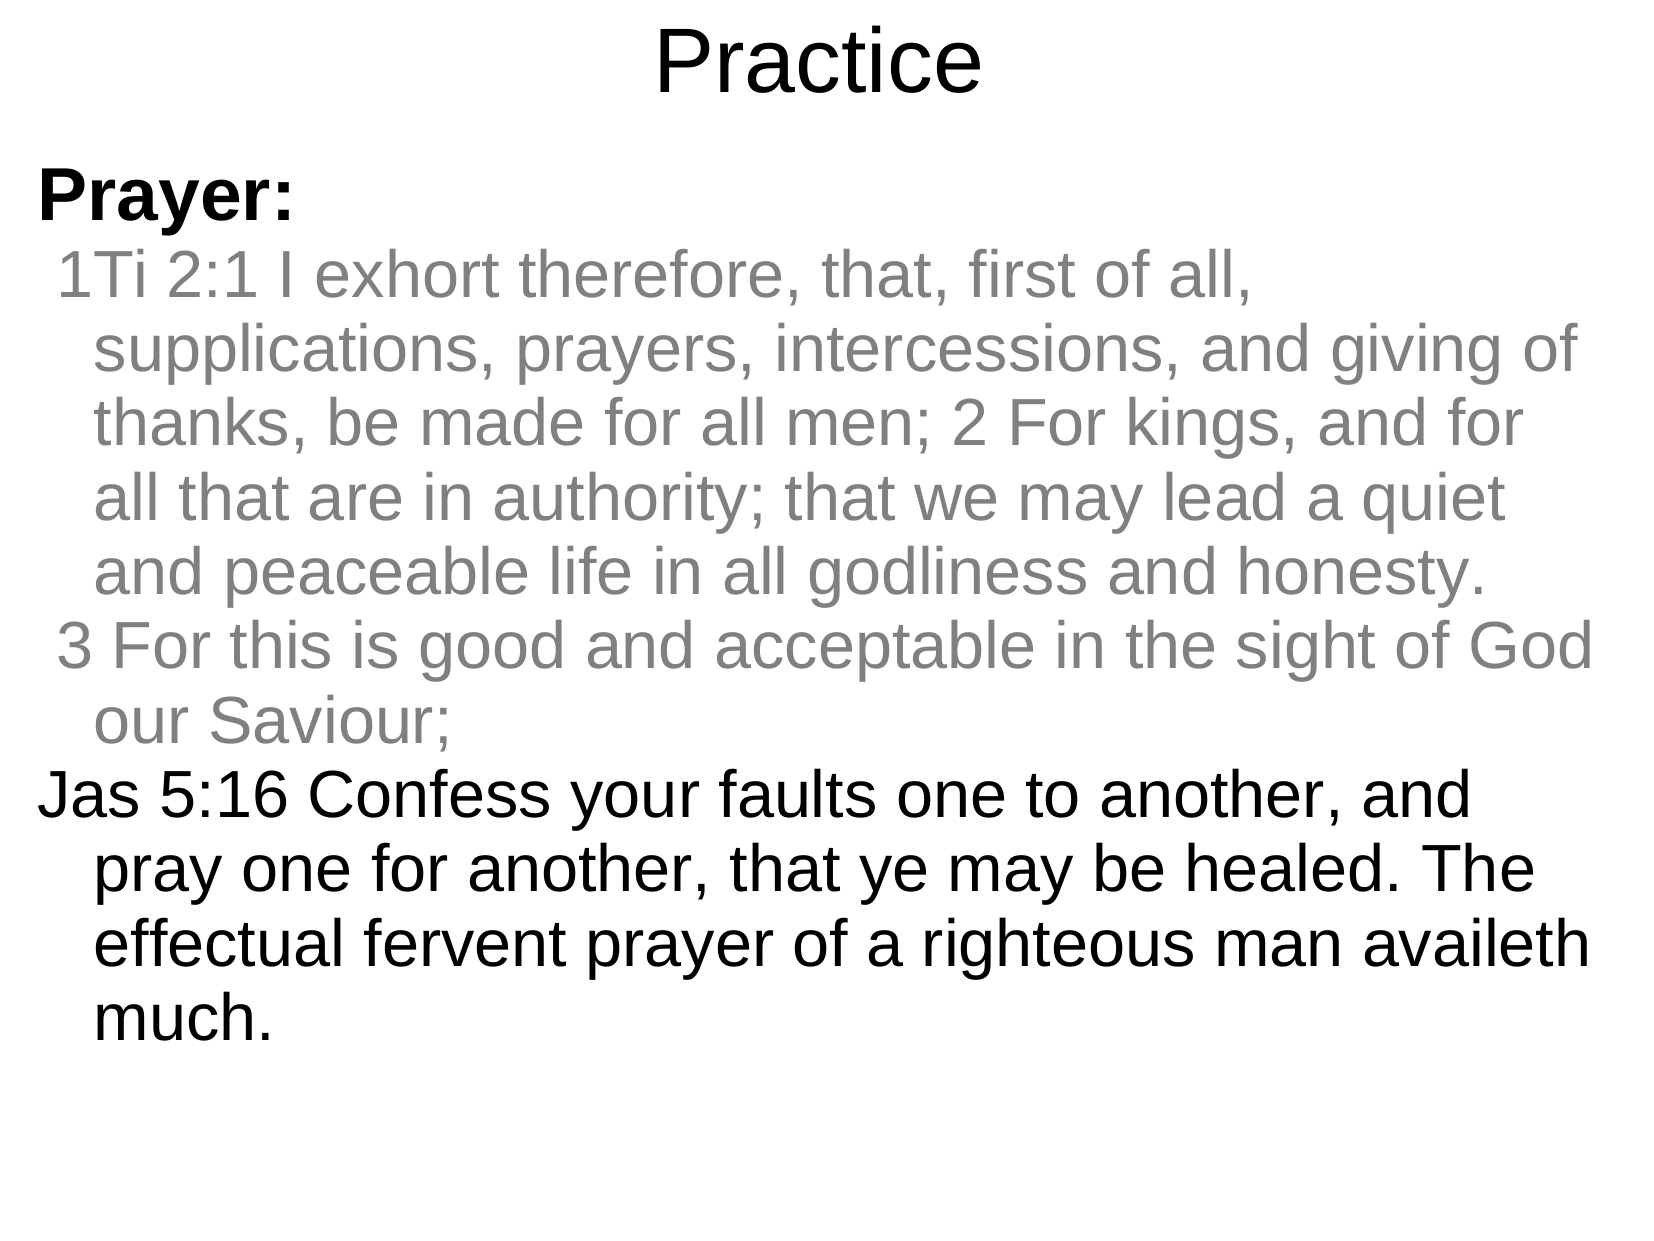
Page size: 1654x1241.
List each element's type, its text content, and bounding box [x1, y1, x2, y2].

title Practice [75, 0, 1564, 75]
subtitle Prayer: 1Ti 2:1 I exhort therefore, that, first of all, supplications, prayers, intercessions, and giving of thanks, be made for all men; 2 For kings, and for all that are in authority; that we may lead a quiet and peaceable life in all godliness and honesty. 3 For this is good and acceptable in the sight of God our Saviour; Jas 5:16 Confess your faults one to another, and pray one for another, that ye may be healed. The effectual fervent prayer of a righteous man availeth much. [37, 75, 1601, 1205]
